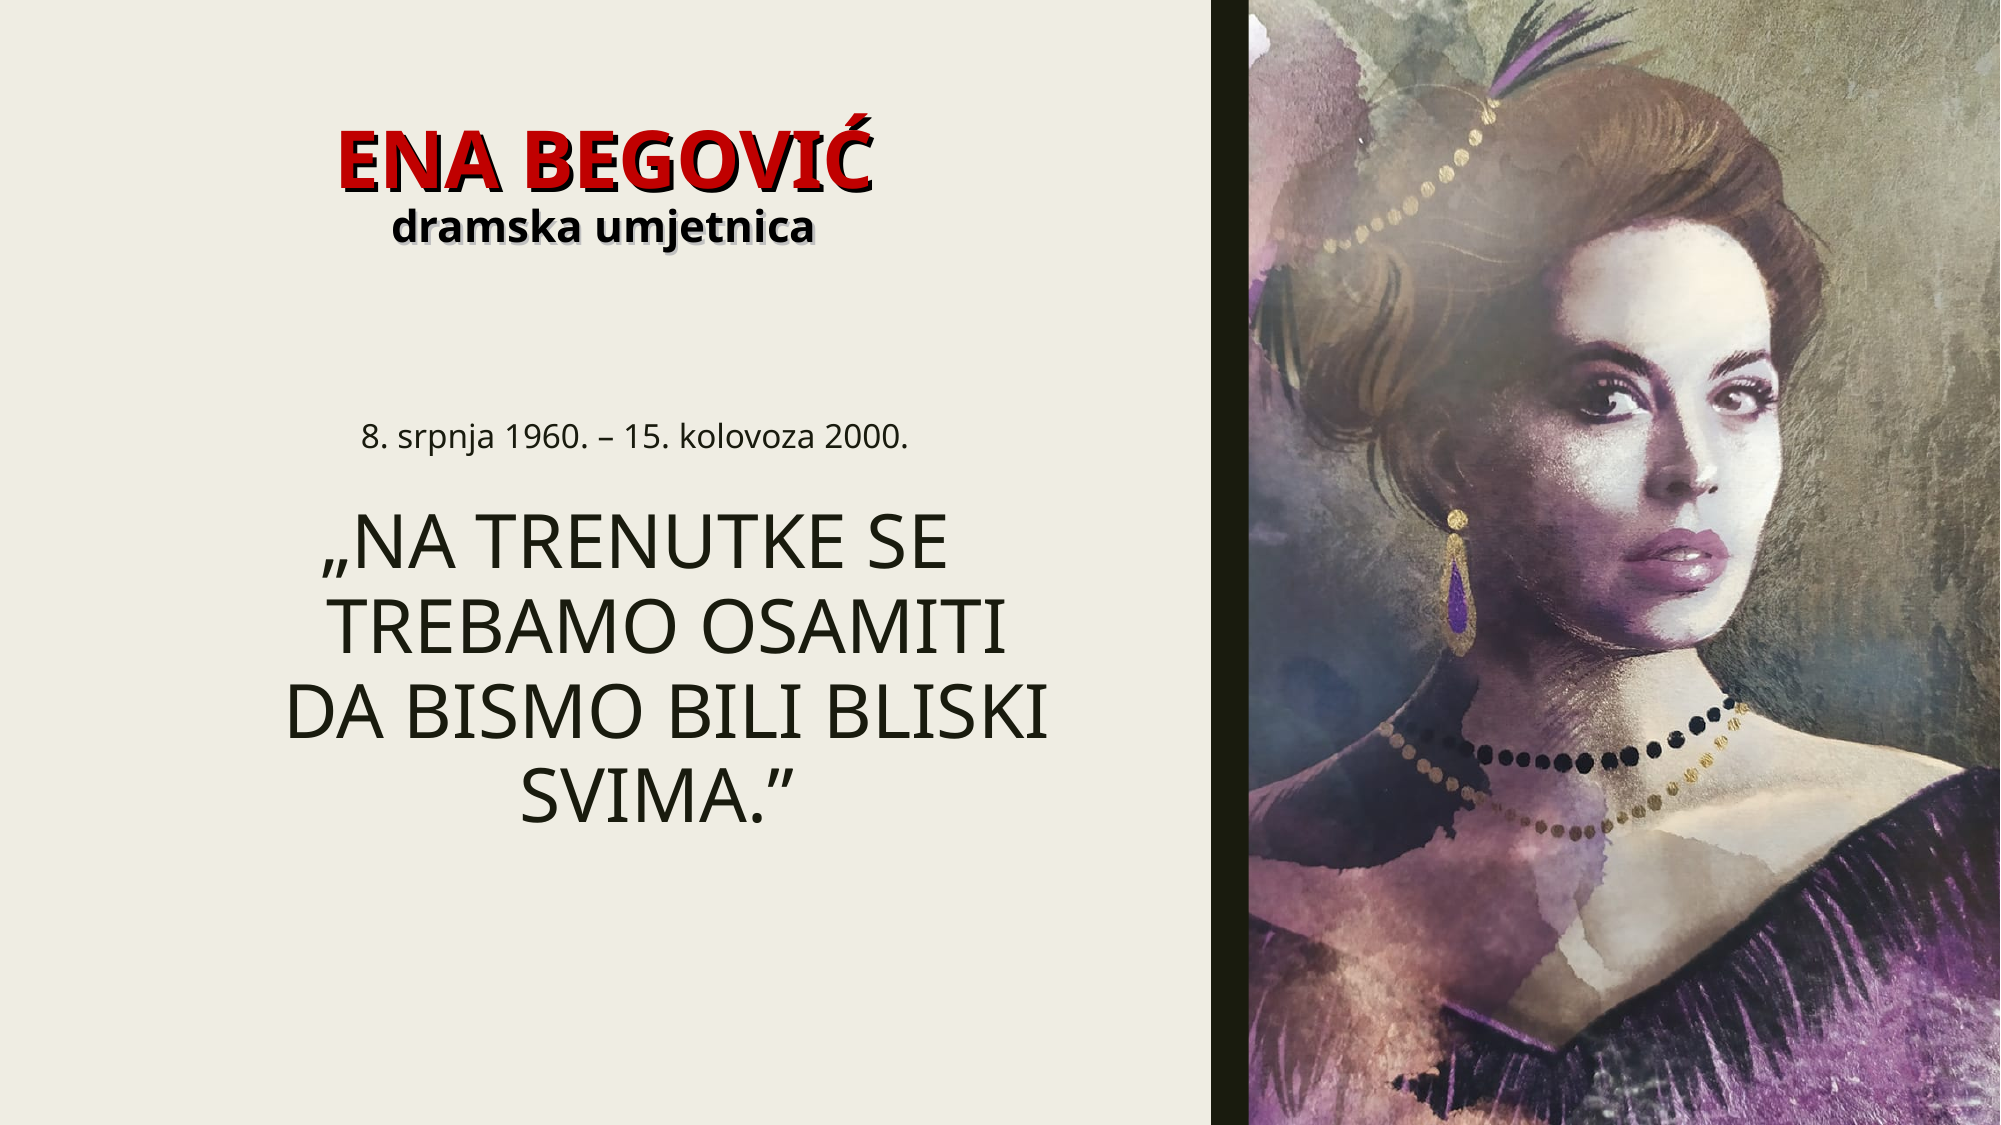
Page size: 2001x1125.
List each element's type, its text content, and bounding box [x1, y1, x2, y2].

title ENA BEGOVIĆ dramska umjetnica [128, 112, 1080, 357]
text_box [0, 0, 1248, 1125]
picture [1248, 0, 2000, 1125]
list 8. srpnja 1960. – 15. kolovoza 2000. „NA TRENUTKE SE TREBAMO OSAMITI DA BISMO BILI BLISKI SVIMA.” [128, 410, 1080, 963]
